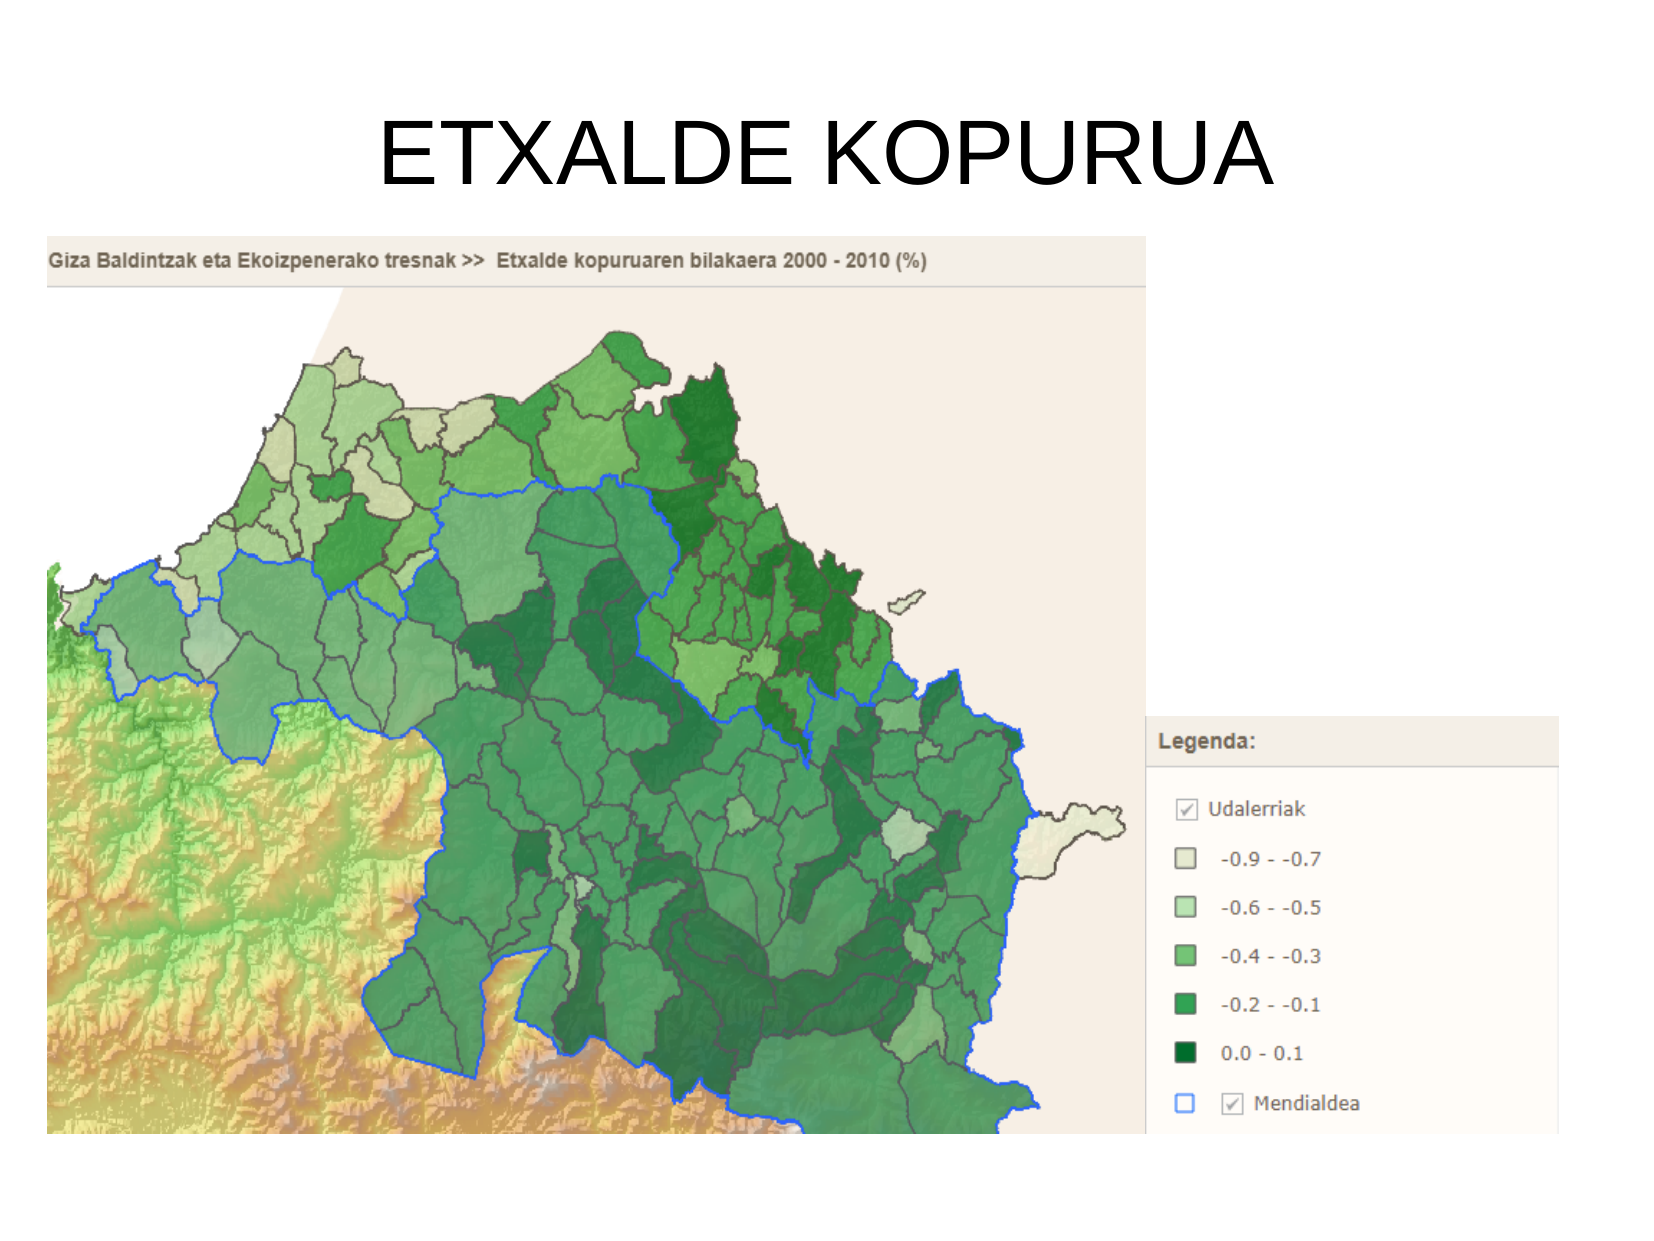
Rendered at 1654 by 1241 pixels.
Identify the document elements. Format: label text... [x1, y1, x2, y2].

picture [47, 236, 1559, 1134]
title ETXALDE KOPURUA [82, 49, 1571, 257]
